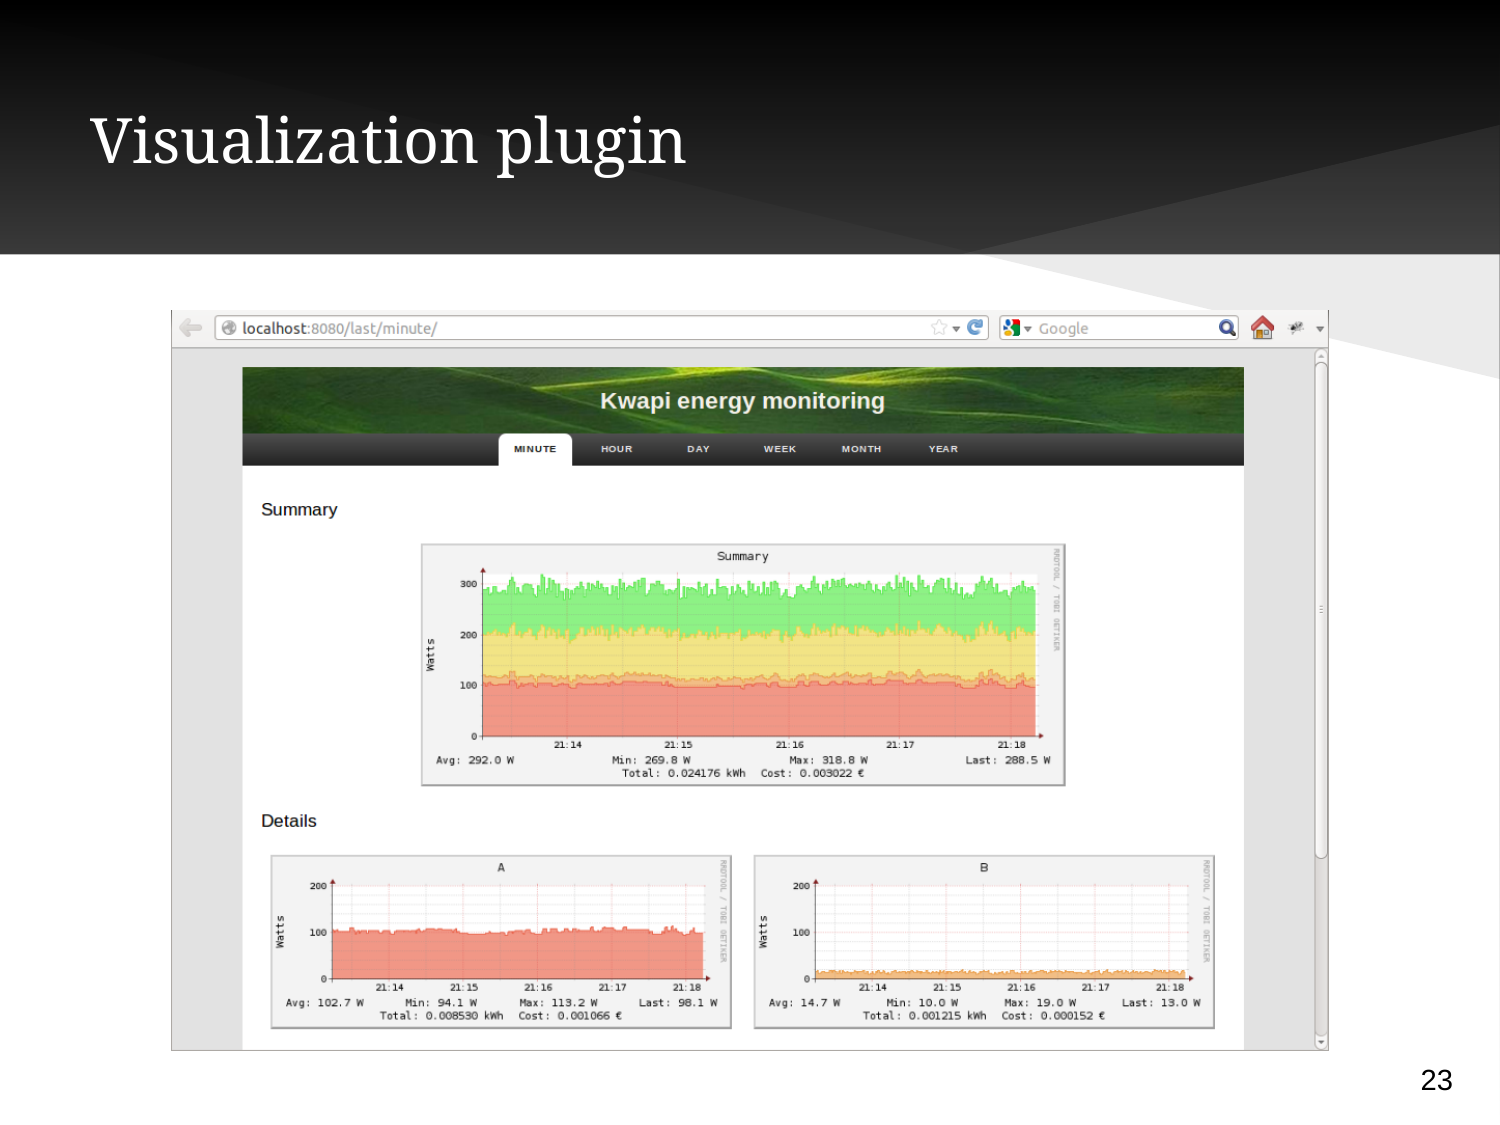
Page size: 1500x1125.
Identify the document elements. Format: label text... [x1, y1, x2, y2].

text_box 23 [1405, 1046, 1471, 1097]
title Visualization plugin [75, 45, 1425, 233]
picture [171, 310, 1329, 1051]
